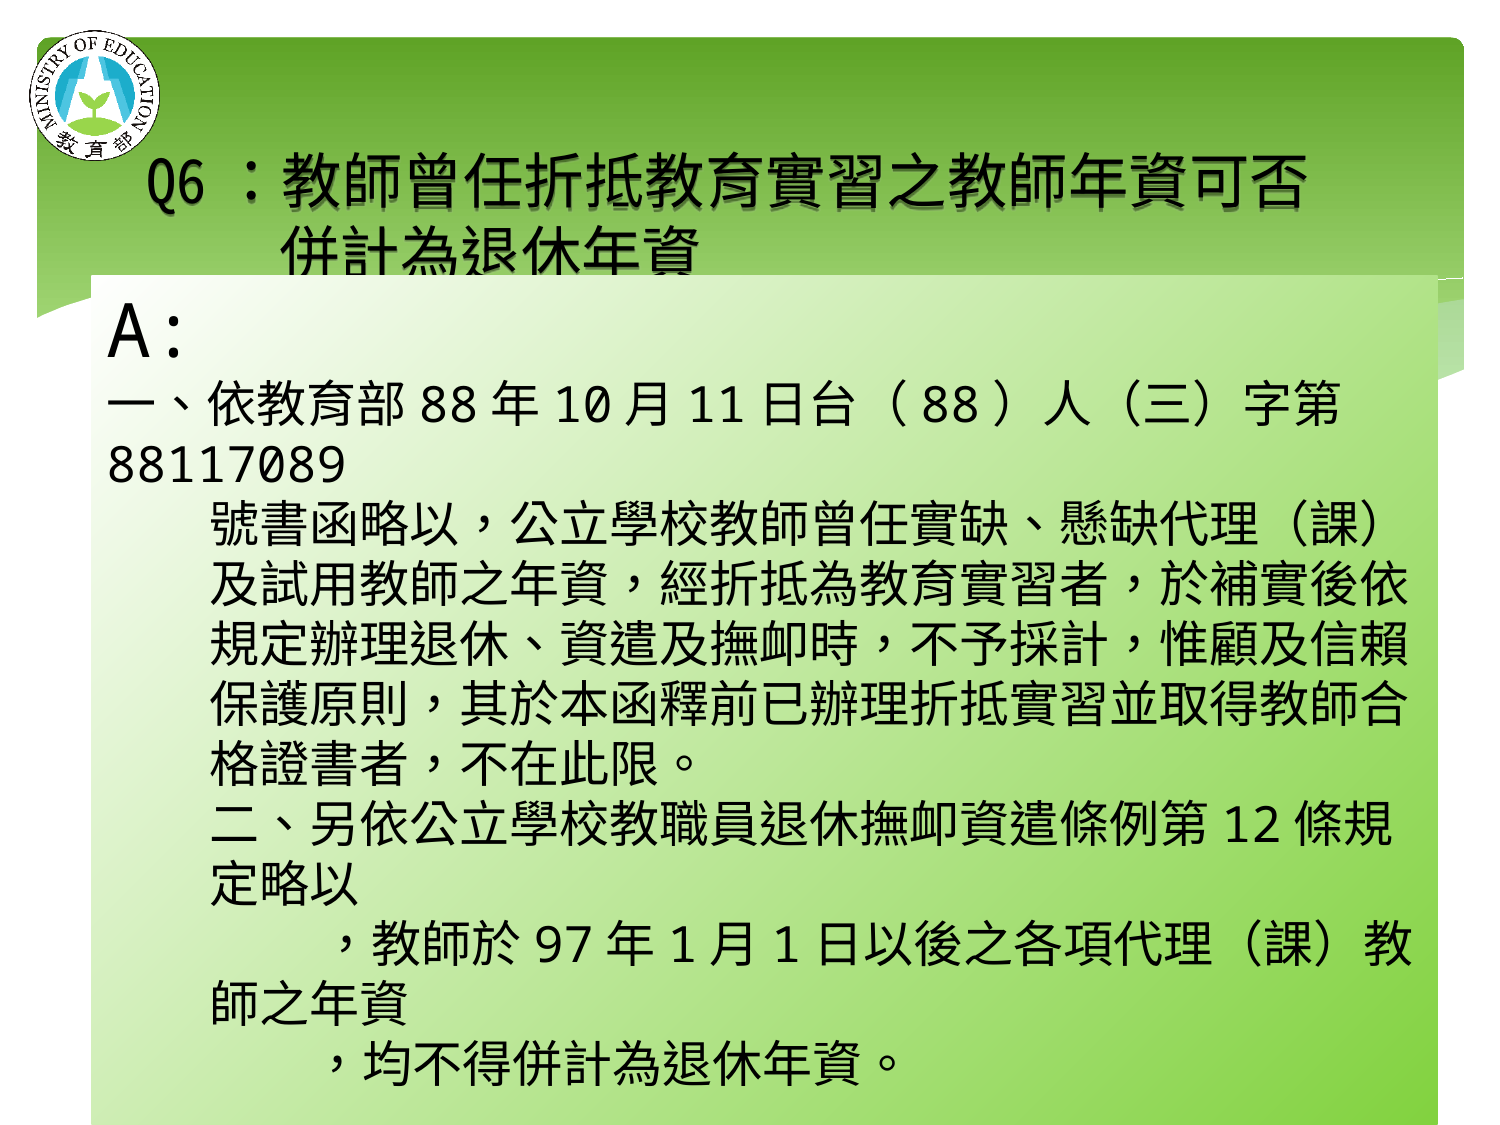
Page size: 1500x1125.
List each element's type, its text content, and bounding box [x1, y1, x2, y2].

picture [29, 30, 160, 161]
title Q6：教師曾任折抵教育實習之教師年資可否併計為退休年資 [131, 113, 1369, 275]
text_box A: 一、依教育部88年10月11日台（88）人（三）字第88117089 號書函略以，公立學校教師曾任實缺、懸缺代理（課） 及試用教師之年資，經折抵為教育實習者，於補實後依 規定辦理退休、資遣及撫卹時，不予採計，惟顧及信賴 保護原則，其於本函釋前已辦理折抵實習並取得教師合 格證書者，不在此限。 二、另依公立學校教職員退休撫卹資遣條例第12條規定略以 ，教師於97年1月1日以後之各項代理（課）教師之年資 ，均不得併計為退休年資。 [91, 275, 1438, 1125]
